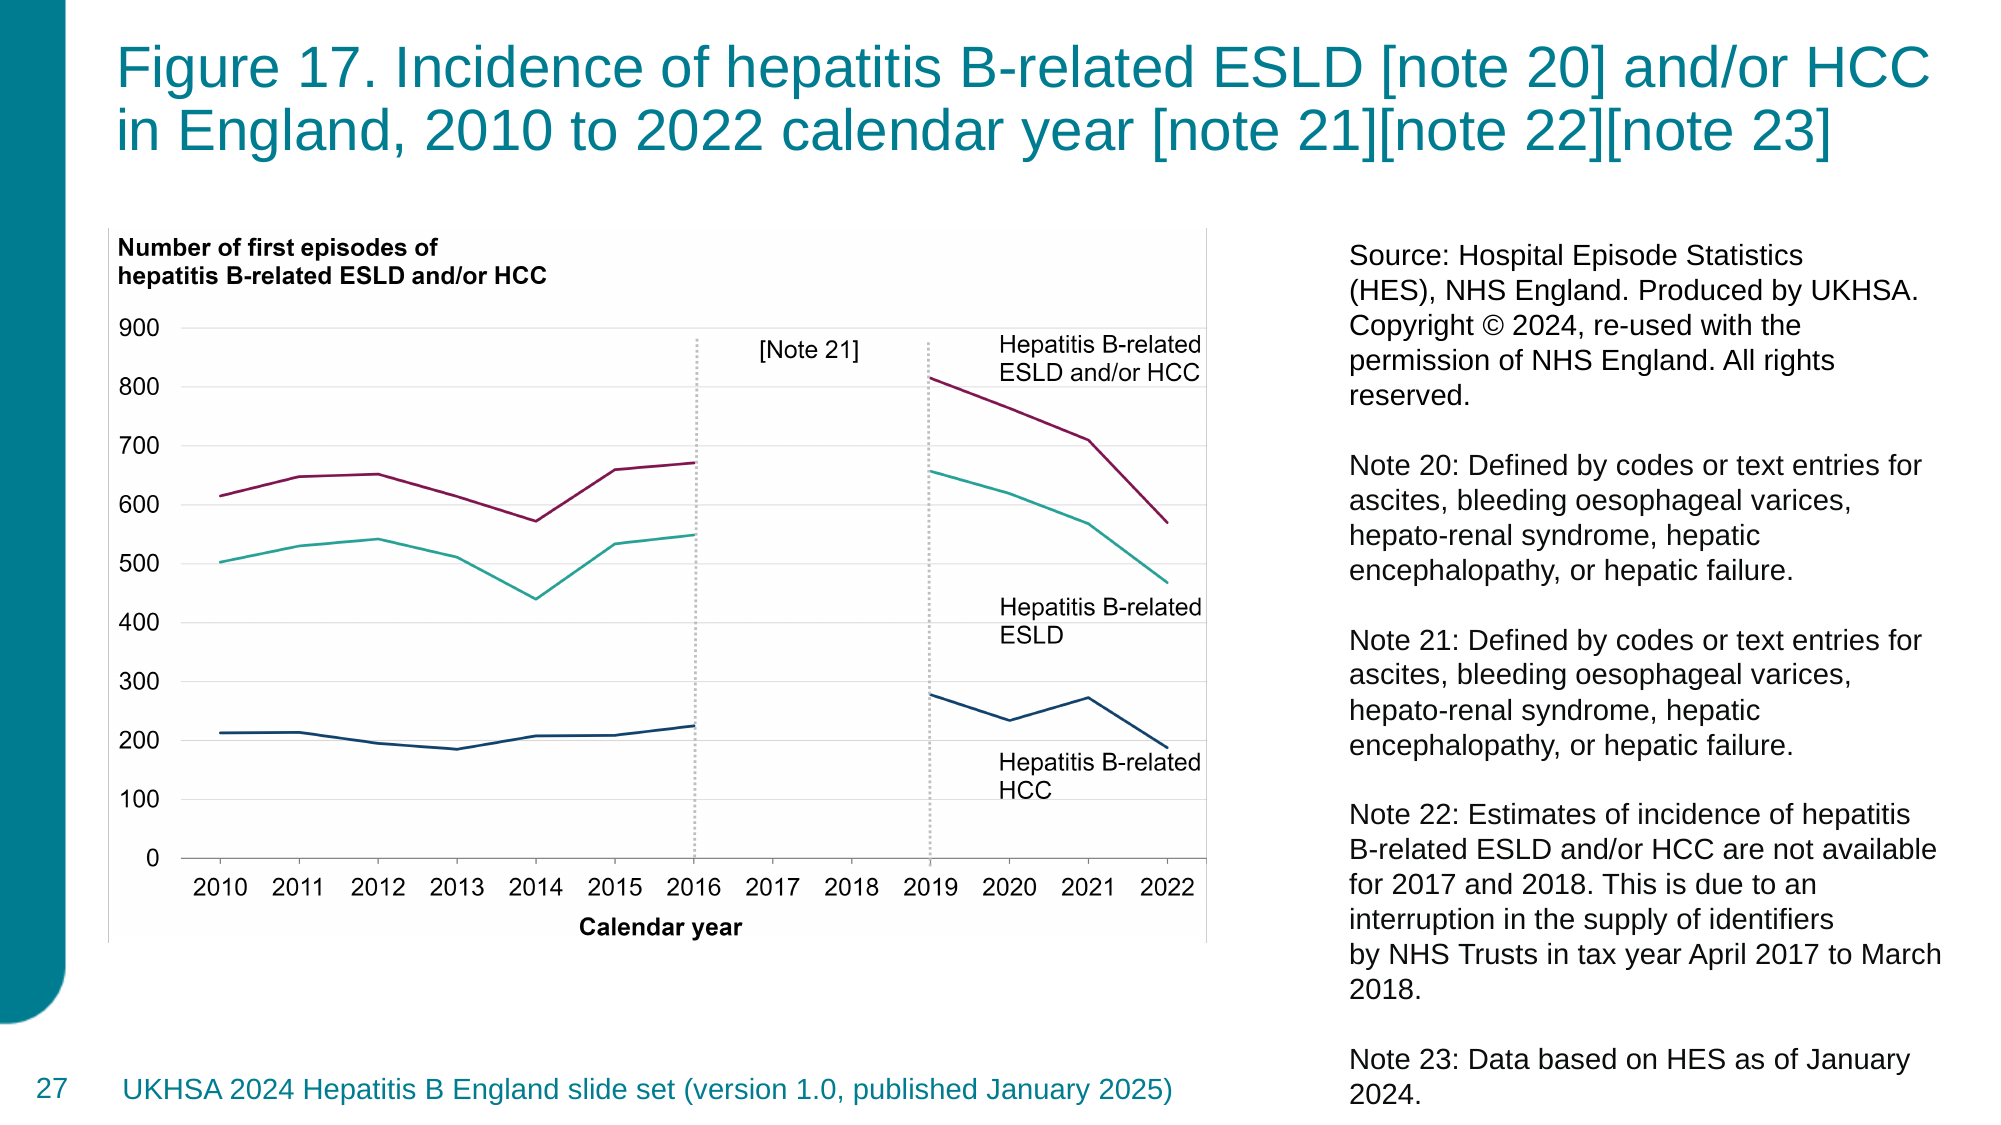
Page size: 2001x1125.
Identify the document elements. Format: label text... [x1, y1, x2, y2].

title Figure 17. Incidence of hepatitis B-related ESLD [note 20] and/or HCC in England, 2010 to 2022 calendar year [note 21][note 22][note 23] [101, 29, 1964, 189]
text_box Source: Hospital Episode Statistics (HES), NHS England. Produced by UKHSA. Copyright © 2024, re-used with the permission of NHS England. All rights reserved. Note 20: Defined by codes or text entries for ascites, bleeding oesophageal varices, hepato-renal syndrome, hepatic encephalopathy, or hepatic failure. Note 21: Defined by codes or text entries for ascites, bleeding oesophageal varices, hepato-renal syndrome, hepatic encephalopathy, or hepatic failure. Note 22: Estimates of incidence of hepatitis B-related ESLD and/or HCC are not available for 2017 and 2018. This is due to an interruption in the supply of identifiers by NHS Trusts in tax year April 2017 to March 2018. Note 23: Data based on HES as of January 2024. [1334, 228, 1964, 1057]
picture [108, 228, 1223, 943]
text_box [3, 1056, 102, 1117]
text_box UKHSA 2024 Hepatitis B England slide set (version 1.0, published January 2025) [107, 1056, 1250, 1120]
